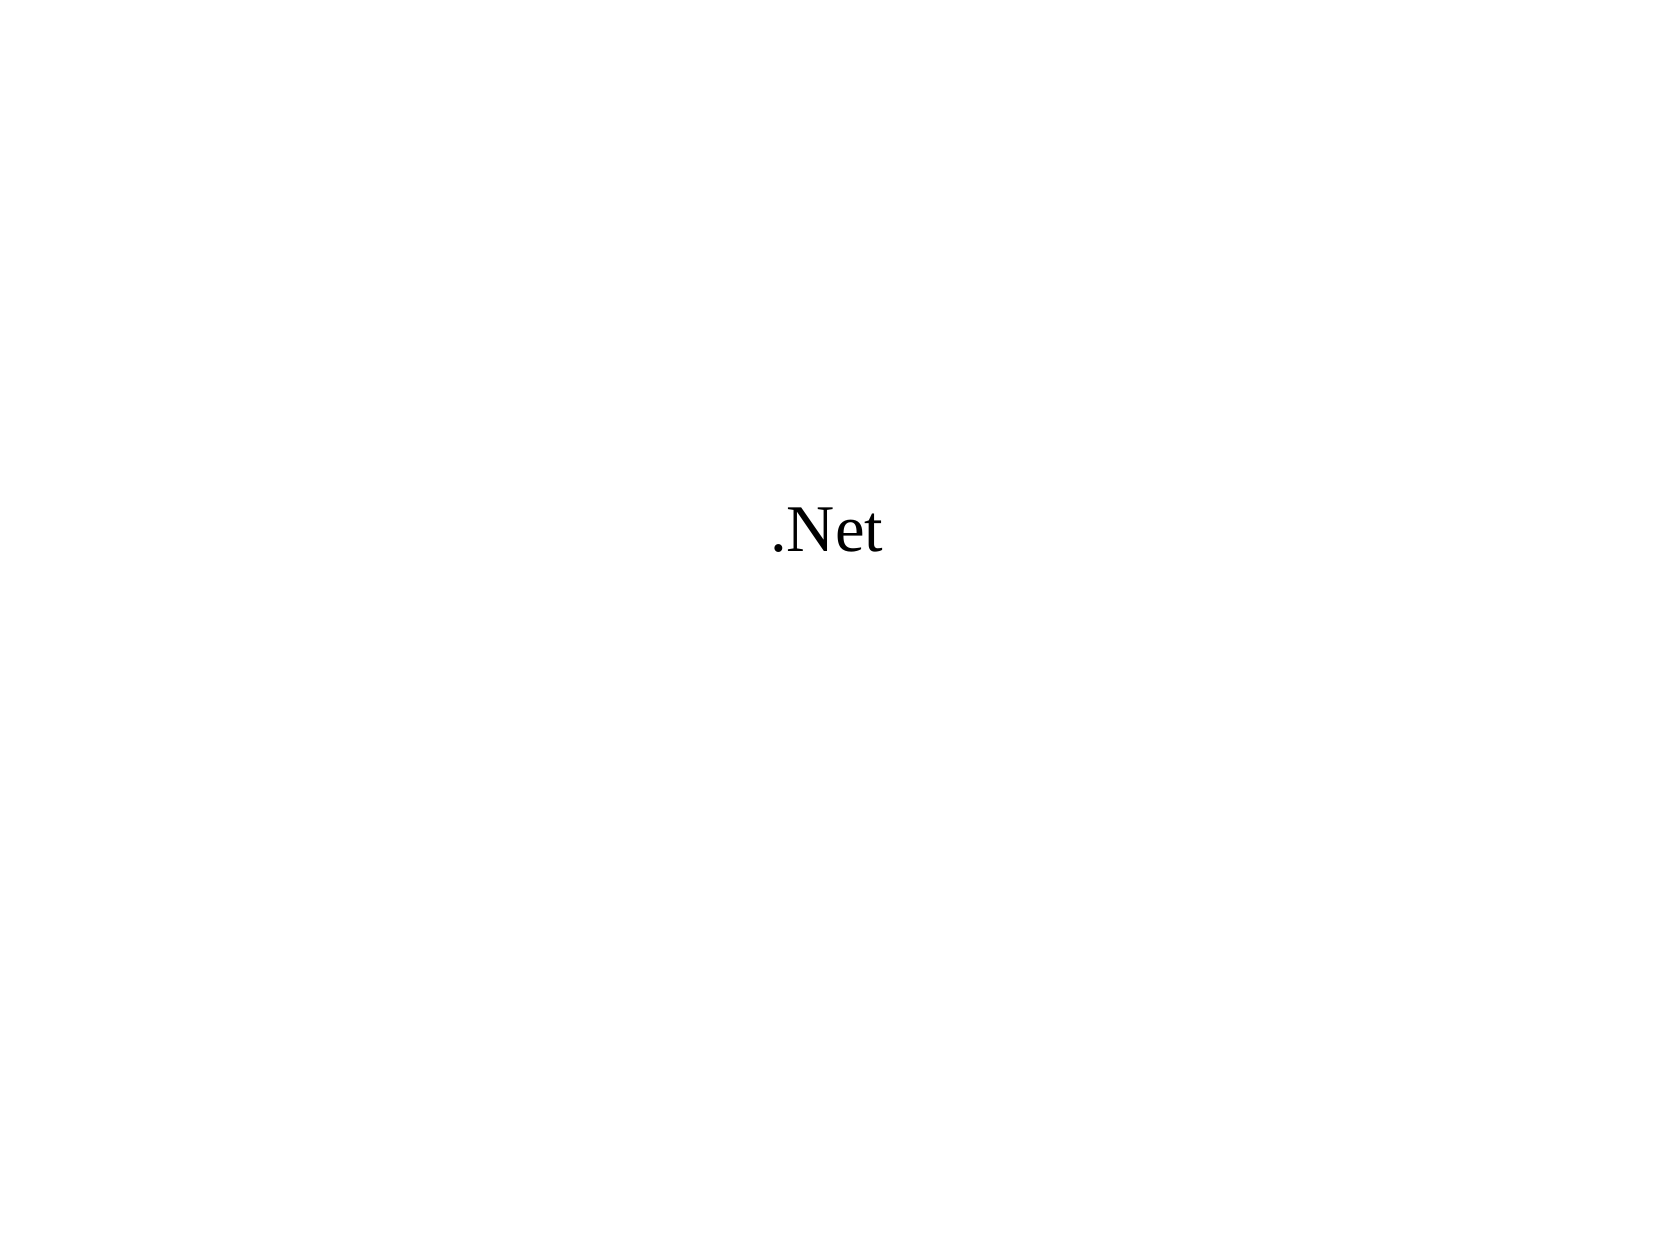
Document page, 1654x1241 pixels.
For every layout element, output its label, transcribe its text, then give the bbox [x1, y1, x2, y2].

subtitle .Net [82, 49, 1571, 1010]
